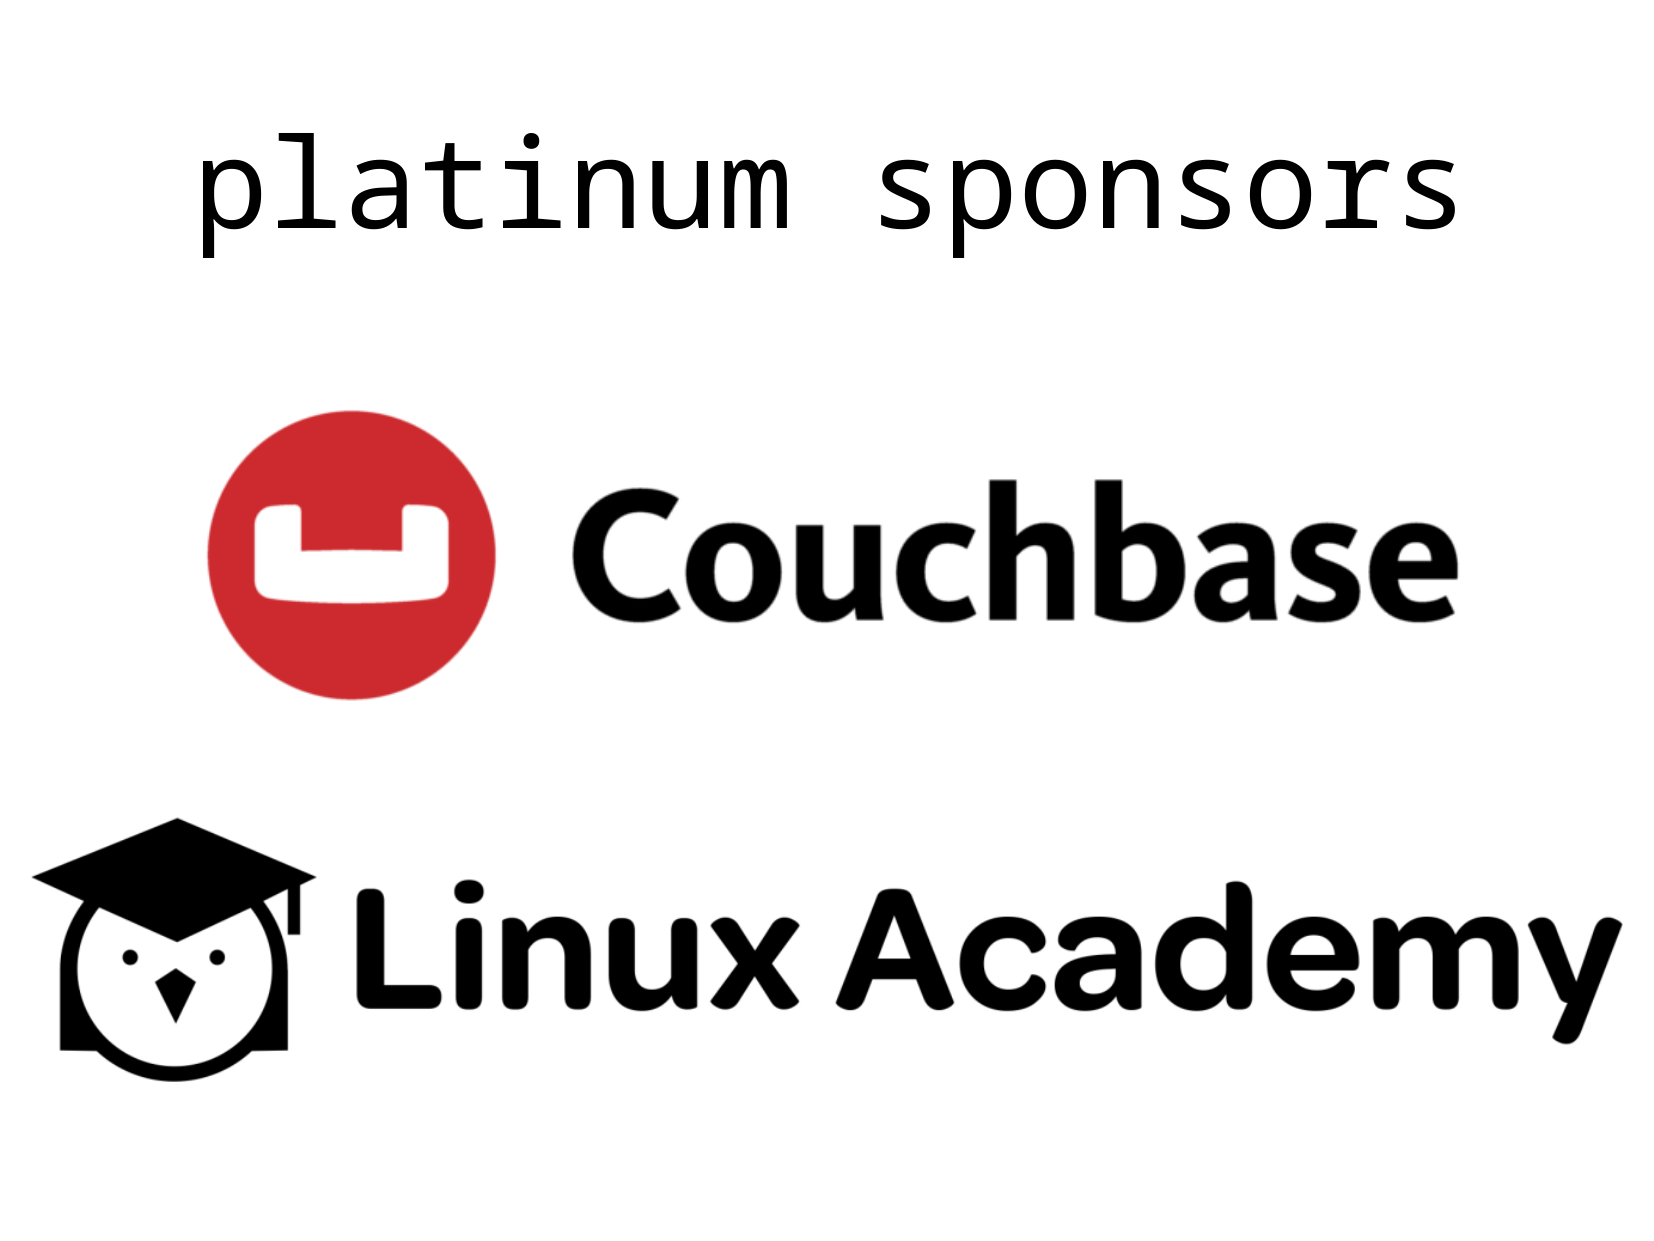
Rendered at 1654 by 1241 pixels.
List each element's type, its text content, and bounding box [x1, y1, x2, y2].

subtitle platinum sponsors [86, 0, 1576, 540]
picture [0, 766, 1654, 1126]
picture [183, 359, 1486, 751]
